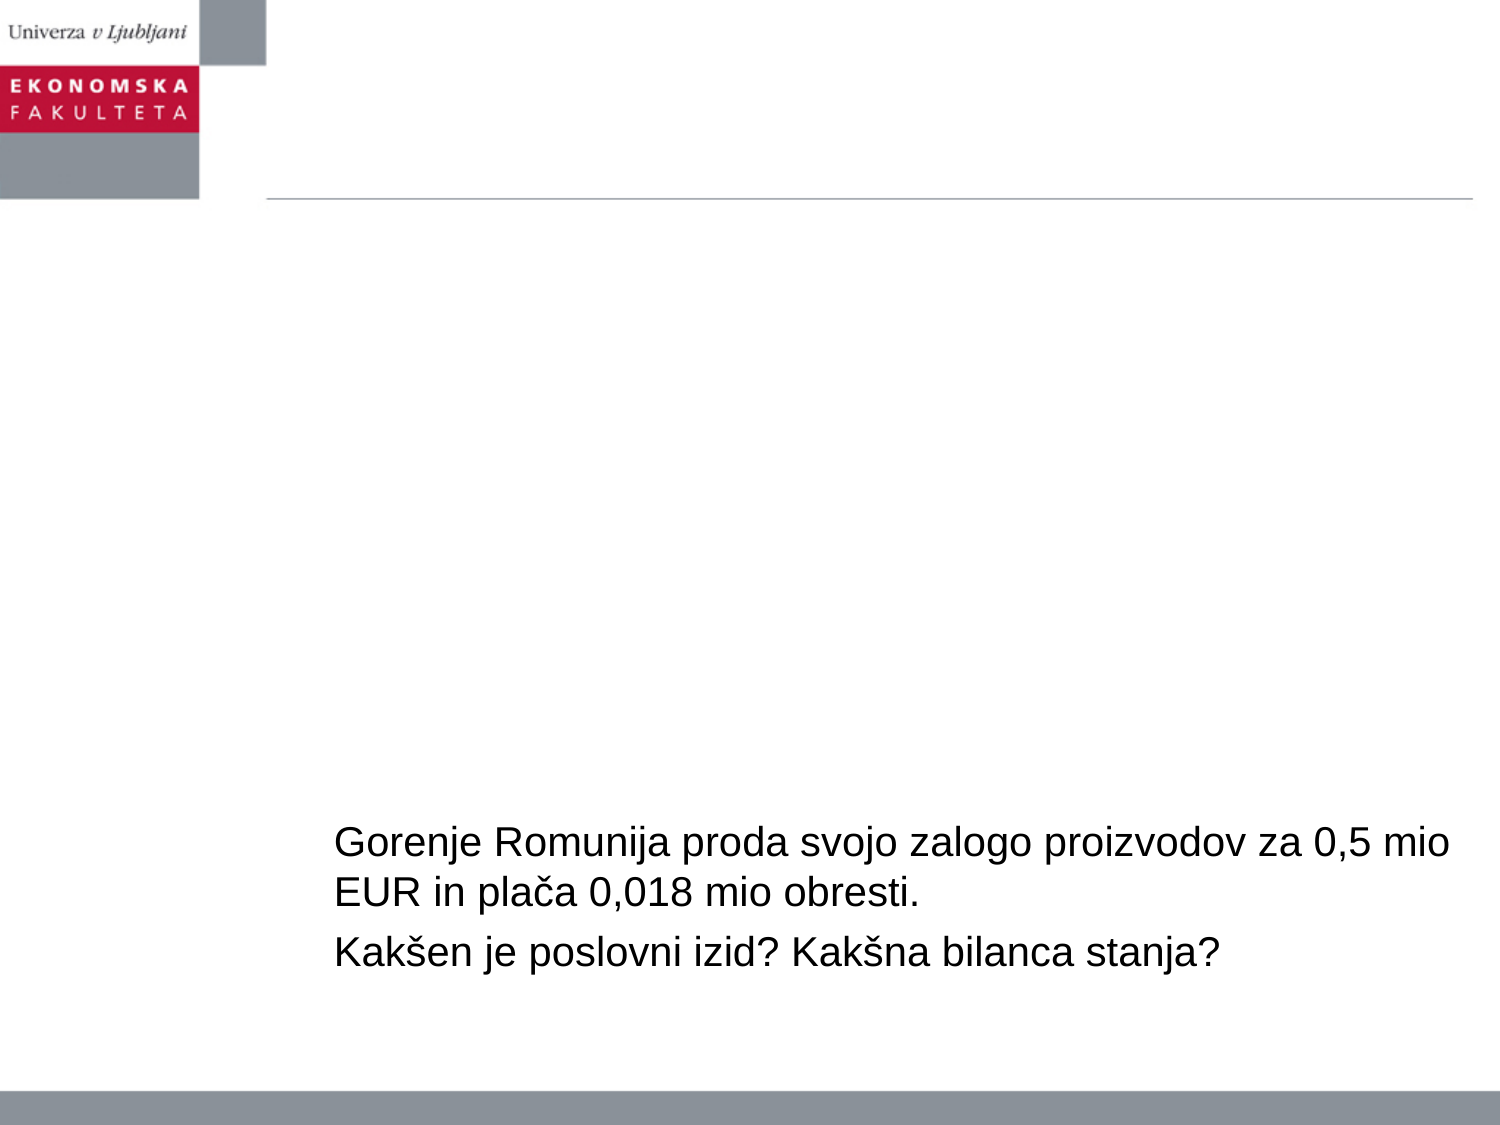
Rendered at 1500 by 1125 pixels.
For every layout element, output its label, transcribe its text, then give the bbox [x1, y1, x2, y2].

list Gorenje Romunija proda svojo zalogo proizvodov za 0,5 mio EUR in plača 0,018 mio obresti. Kakšen je poslovni izid? Kakšna bilanca stanja? [262, 262, 1476, 1026]
title [262, 24, 1476, 203]
picture [0, 0, 1500, 1125]
